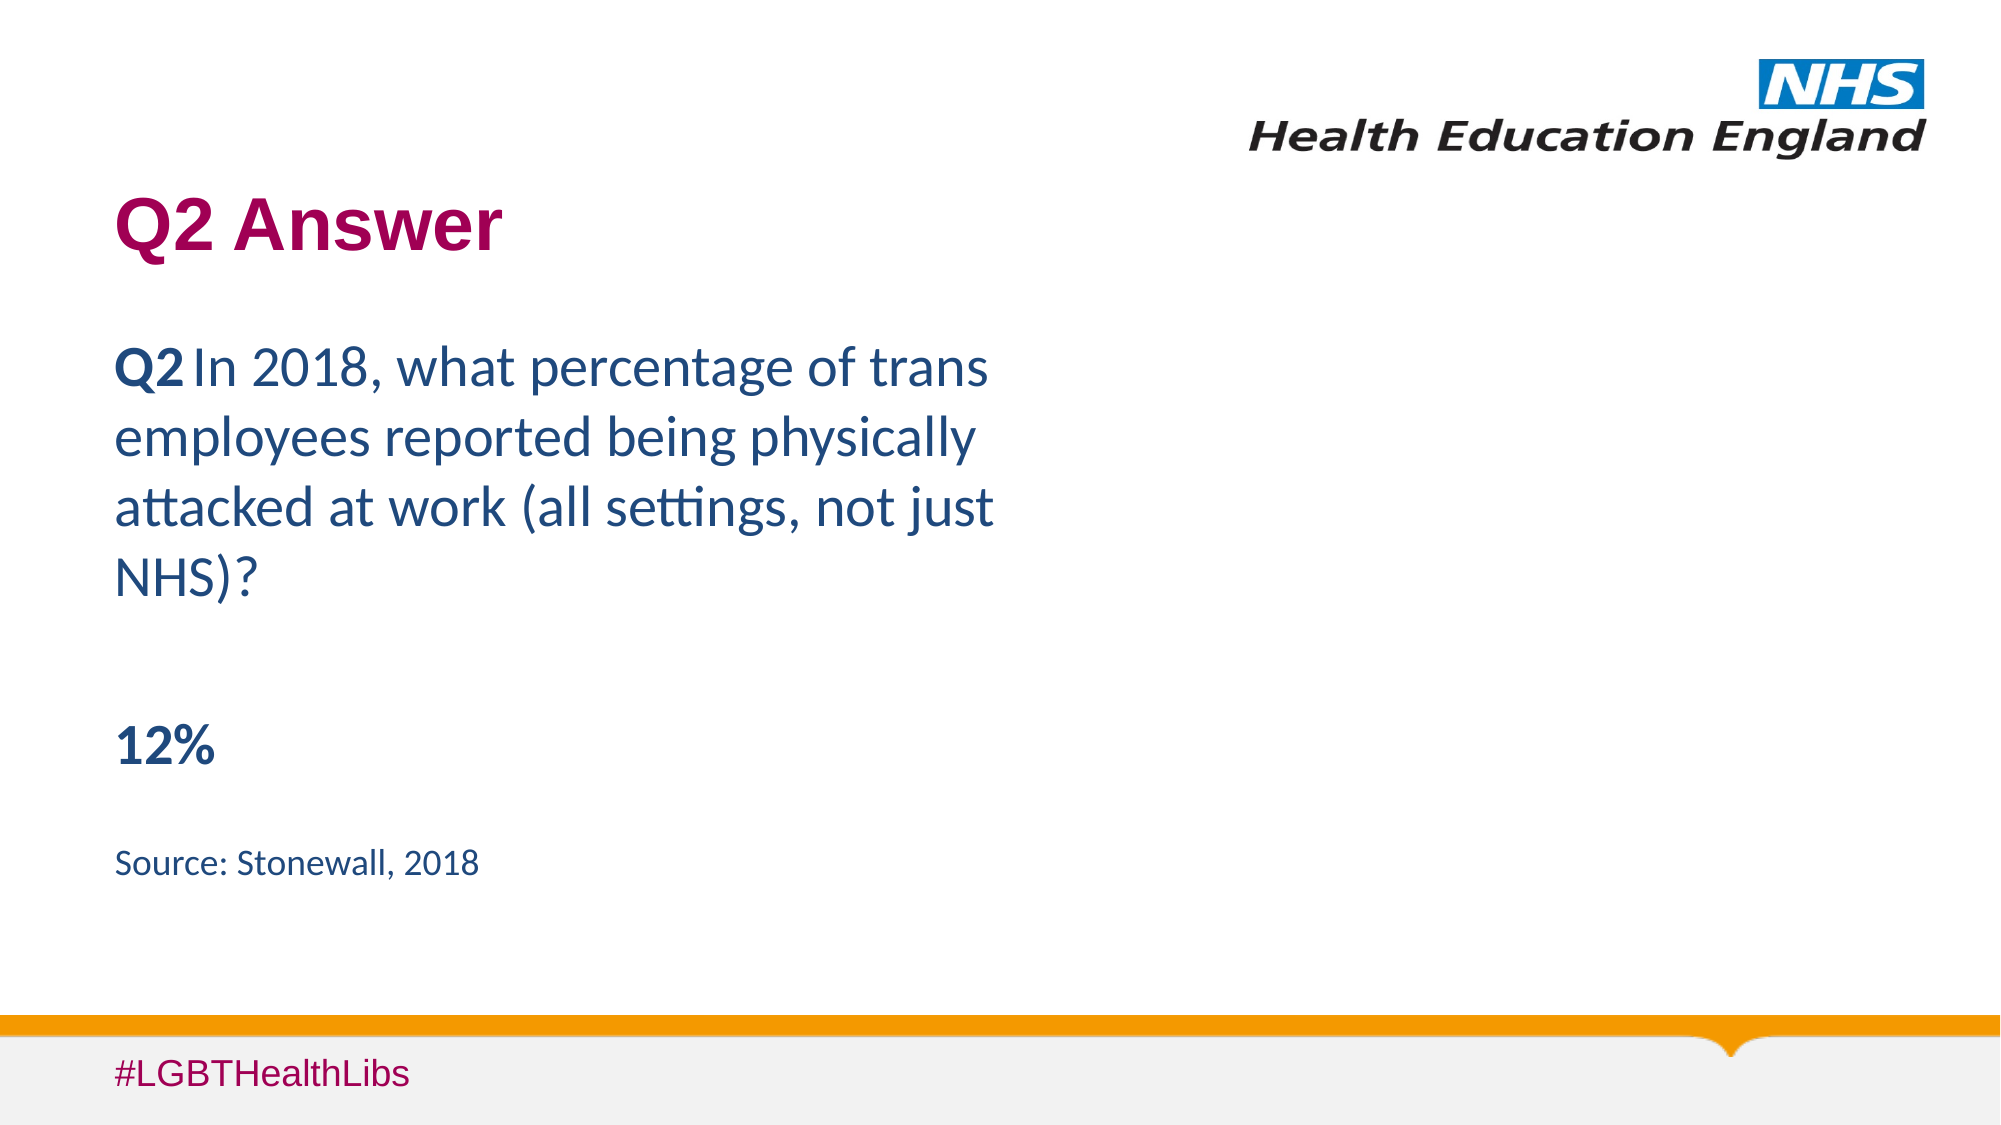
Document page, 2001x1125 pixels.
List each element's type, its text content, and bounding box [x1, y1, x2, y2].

list Q2 In 2018, what percentage of trans employees reported being physically attacked at work (all settings, not just NHS)? 12% Source: Stonewall, 2018 [99, 320, 1851, 932]
title Q2 Answer [99, 168, 1801, 280]
text_box #LGBTHealthLibs [99, 1041, 510, 1103]
